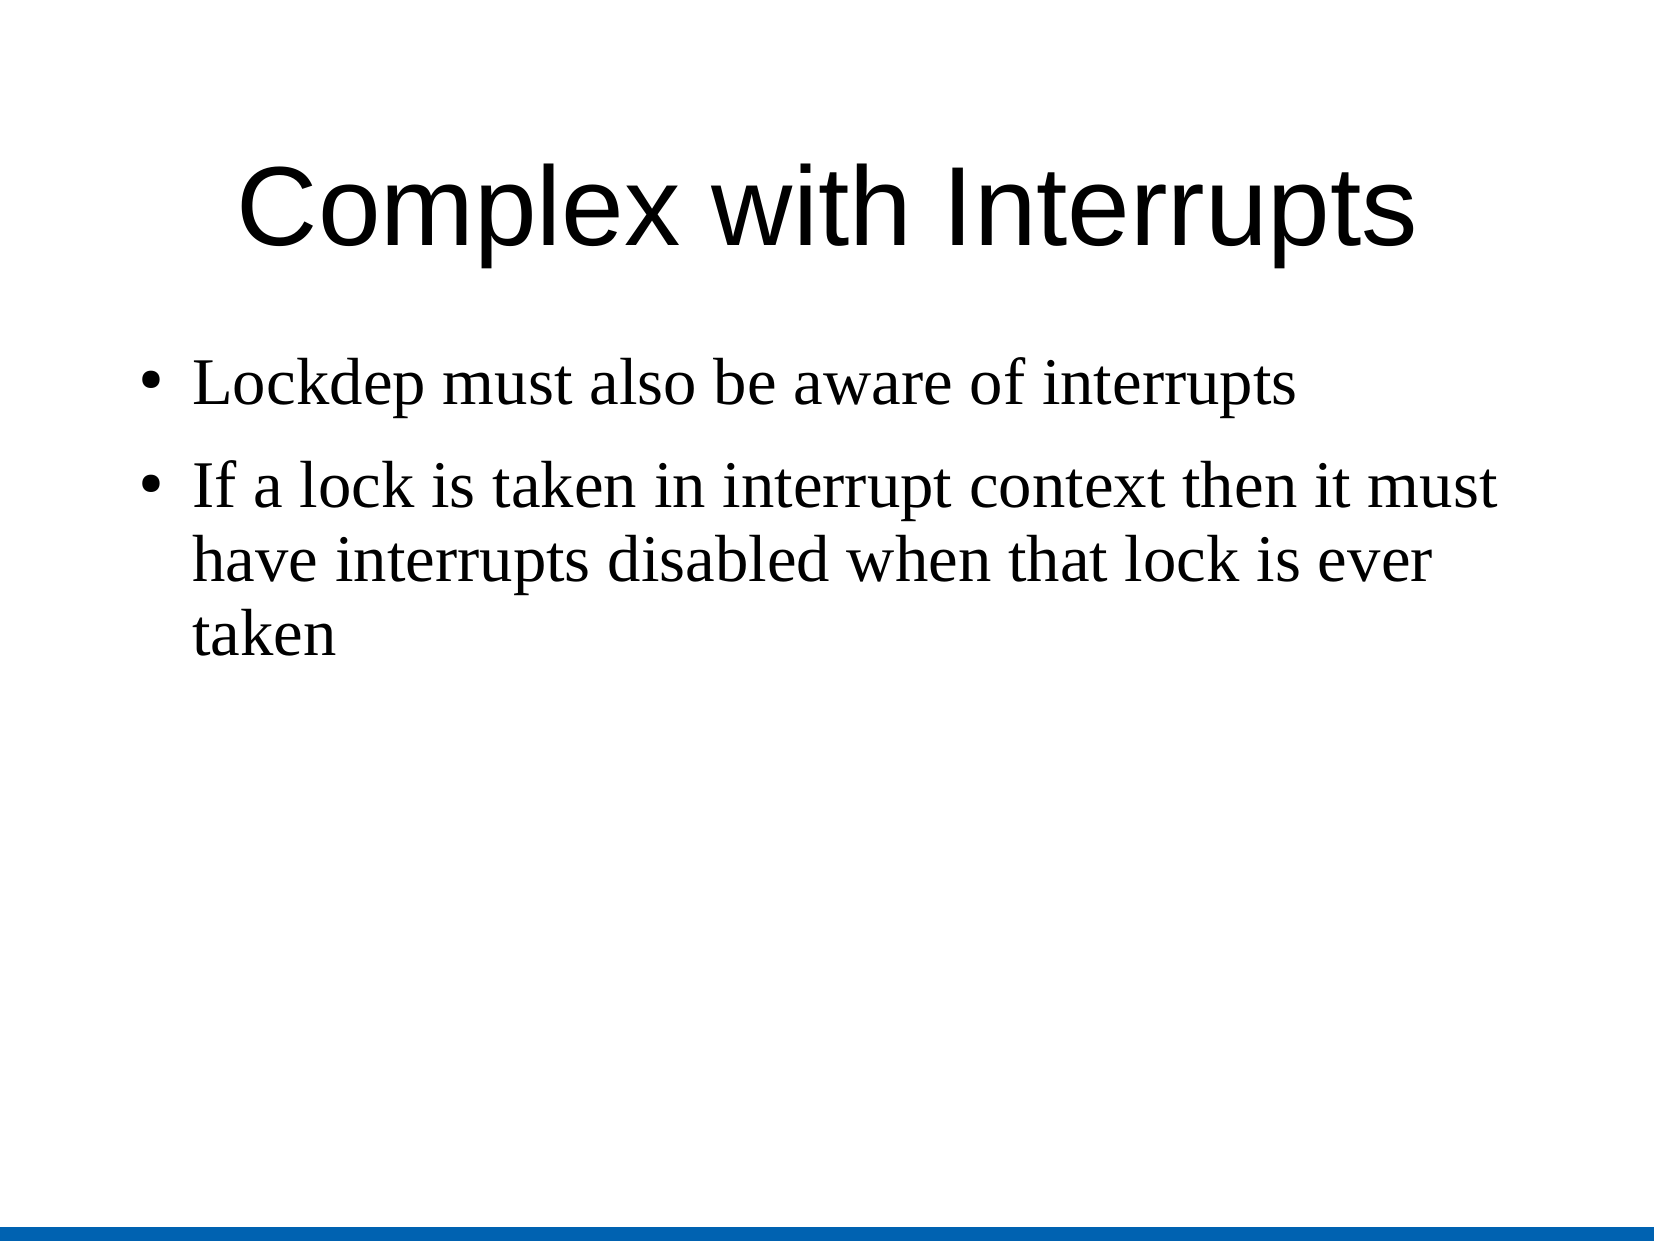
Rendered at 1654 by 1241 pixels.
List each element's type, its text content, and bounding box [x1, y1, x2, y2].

list Lockdep must also be aware of interrupts If a lock is taken in interrupt context then it must have interrupts disabled when that lock is ever taken [121, 344, 1534, 1112]
title Complex with Interrupts [121, 110, 1534, 303]
